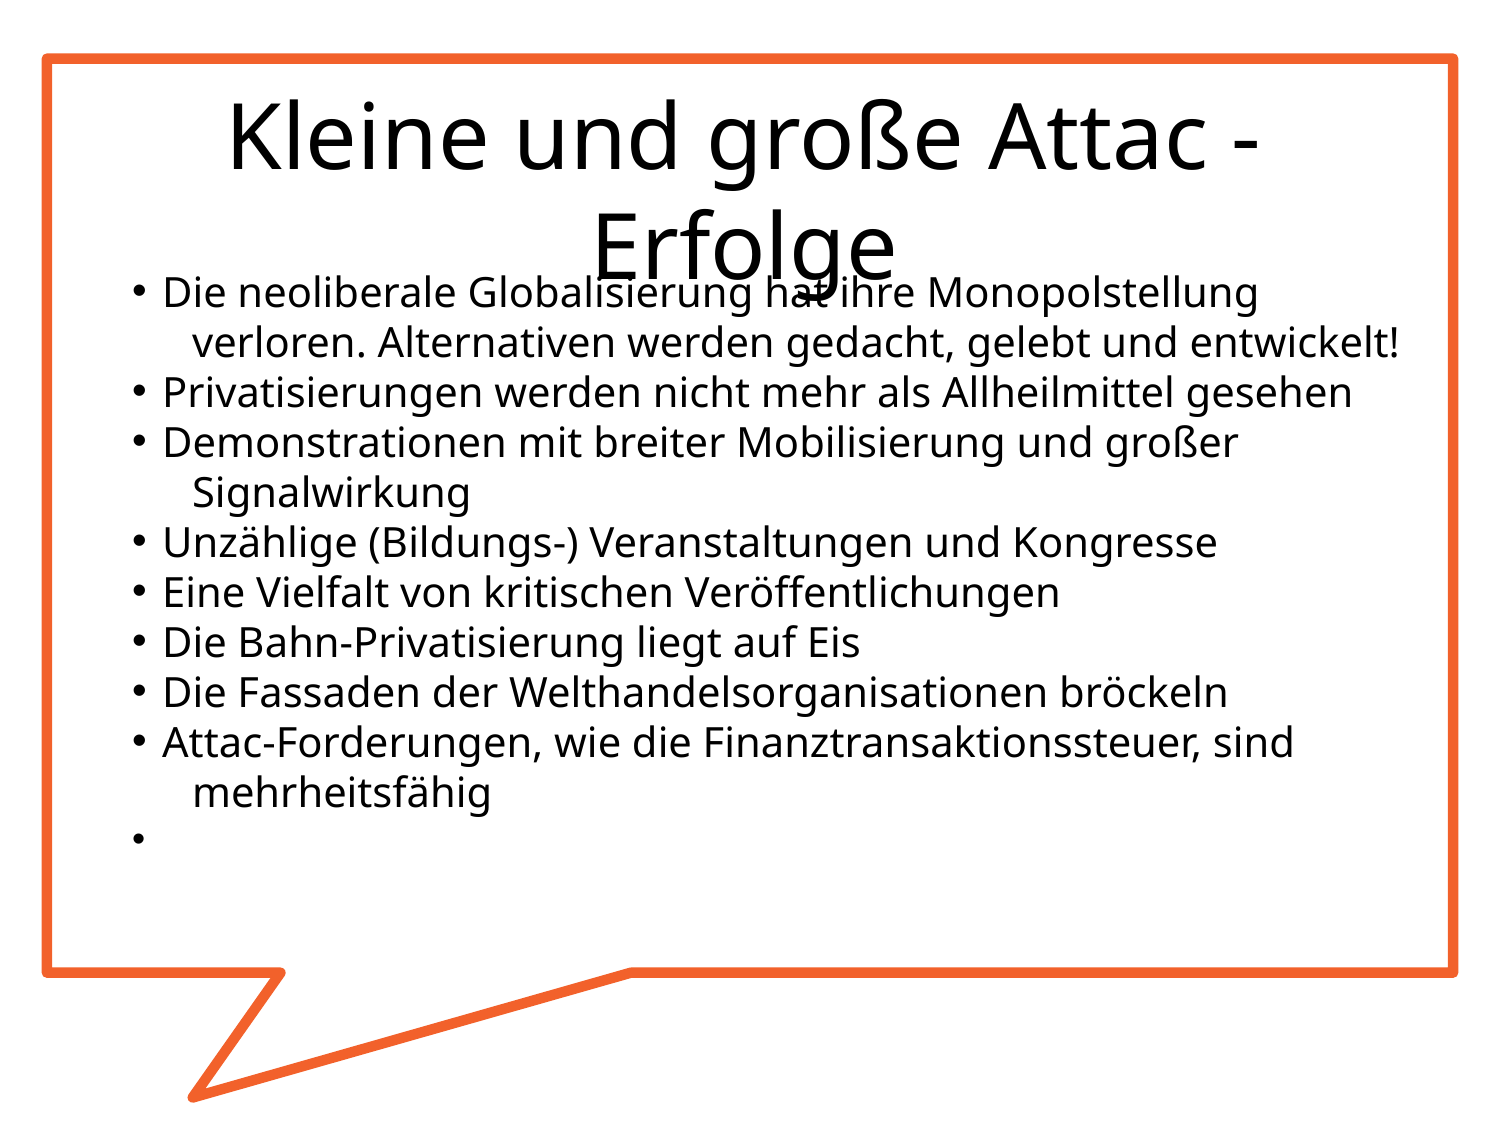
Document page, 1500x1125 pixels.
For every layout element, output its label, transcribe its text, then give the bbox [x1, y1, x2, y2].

text_box [82, 761, 1418, 938]
text_box Die neoliberale Globalisierung hat ihre Monopolstellung verloren. Alternativen werden gedacht, gelebt und entwickelt! Privatisierungen werden nicht mehr als Allheilmittel gesehen Demonstrationen mit breiter Mobilisierung und großer Signalwirkung Unzählige (Bildungs-) Veranstaltungen und Kongresse Eine Vielfalt von kritischen Veröffentlichungen Die Bahn-Privatisierung liegt auf Eis Die Fassaden der Welthandelsorganisationen bröckeln Attac-Forderungen, wie die Finanztransaktionssteuer, sind mehrheitsfähig [117, 257, 1430, 824]
title Kleine und große Attac - Erfolge [58, 70, 1430, 200]
text_box [58, 187, 1407, 751]
